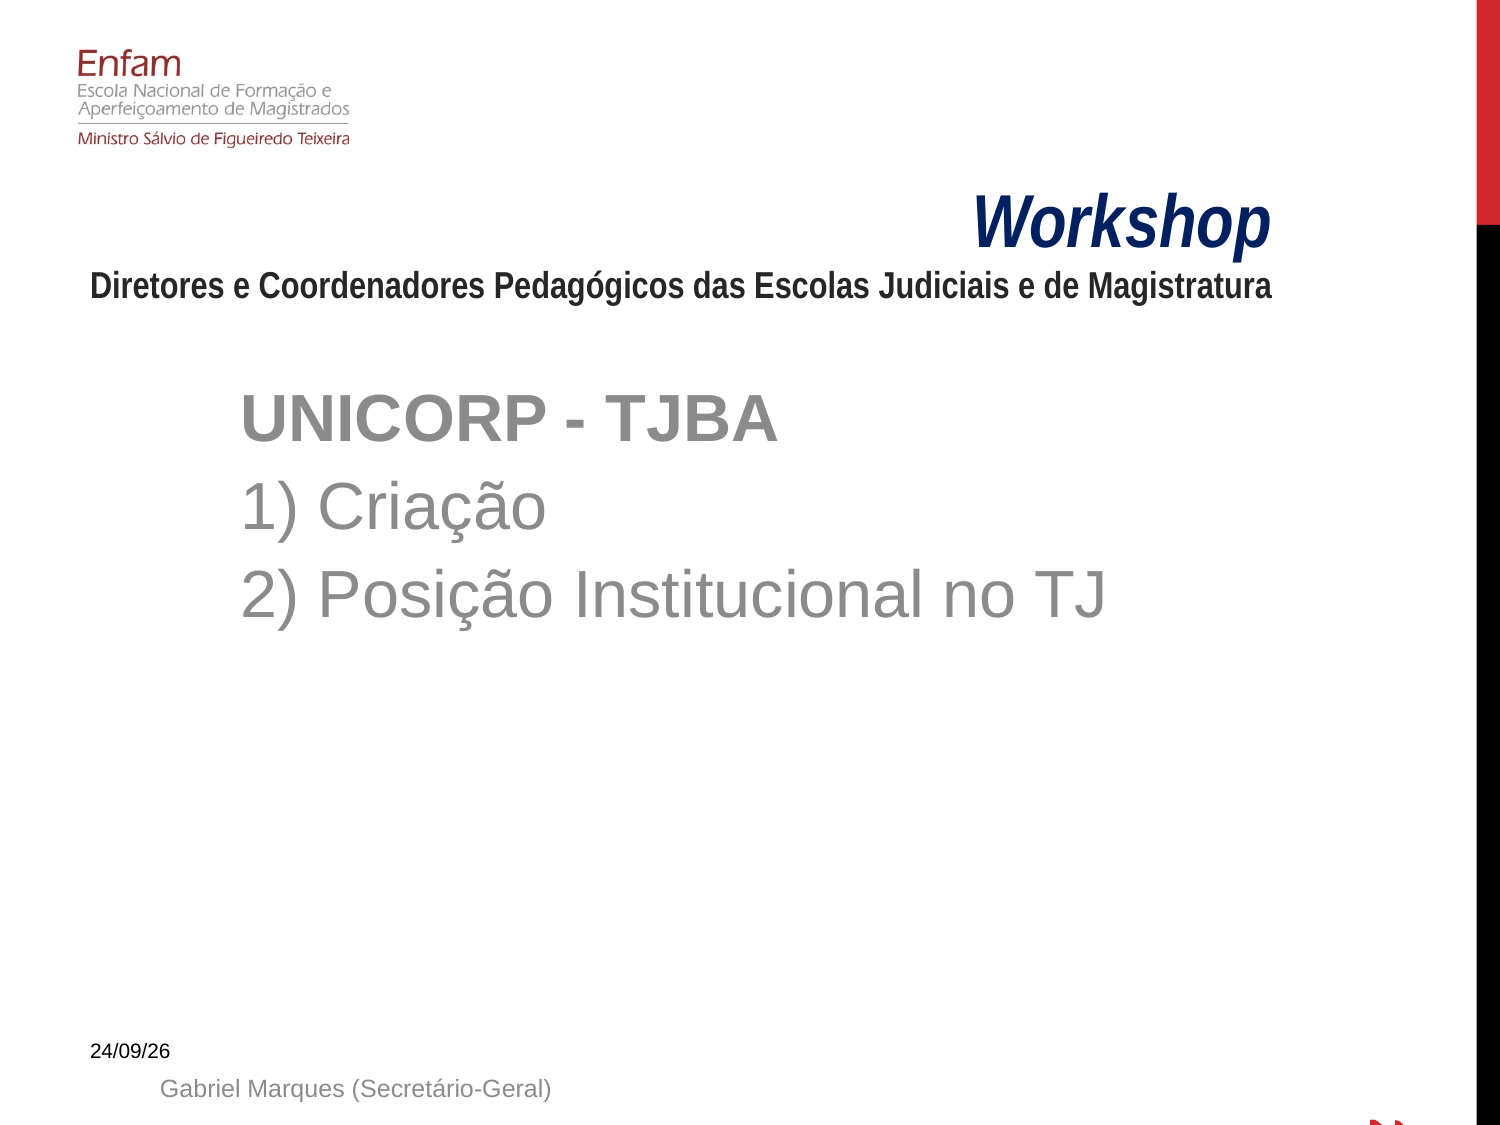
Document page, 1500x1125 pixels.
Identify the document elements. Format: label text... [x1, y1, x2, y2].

text_box 2014/3/24 [75, 1012, 638, 1063]
text_box Workshop Diretores e Coordenadores Pedagógicos das Escolas Judiciais e de Magistratura [74, 45, 1425, 233]
picture [76, 49, 349, 148]
text_box UNICORP - TJBA 1) Criação 2) Posição Institucional no TJ [224, 373, 1275, 661]
text_box [1367, 1103, 1428, 1125]
text_box Gabriel Marques (Secretário-Geral) [75, 1065, 638, 1112]
